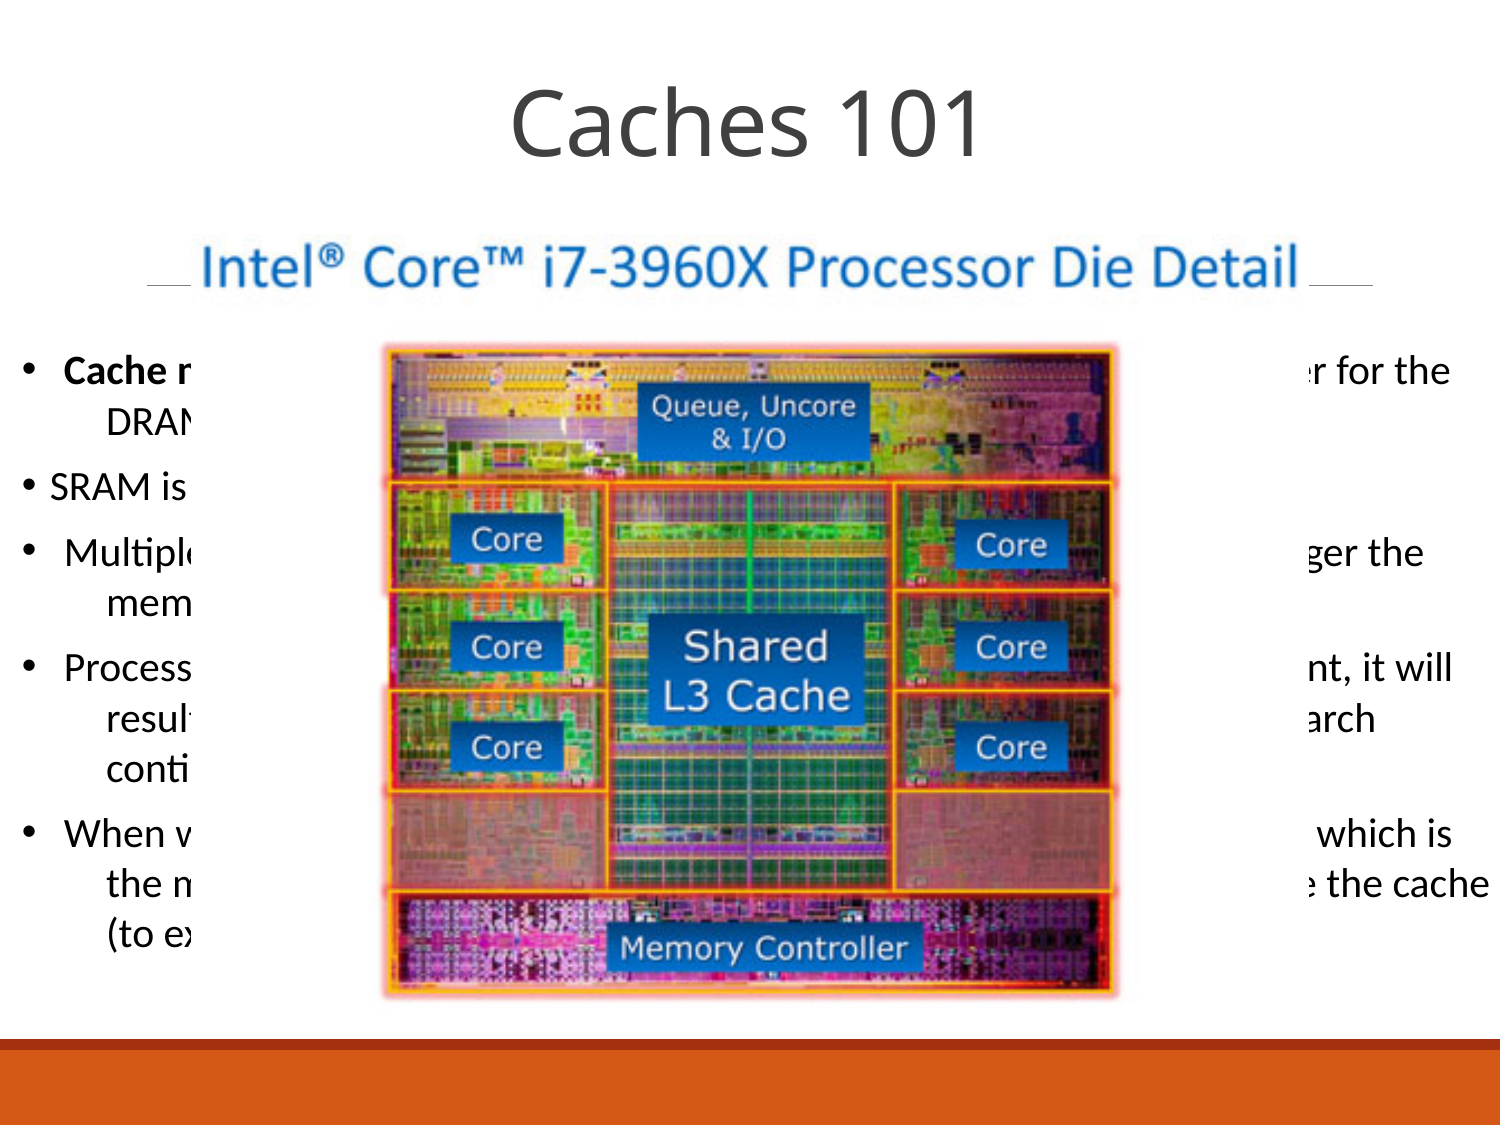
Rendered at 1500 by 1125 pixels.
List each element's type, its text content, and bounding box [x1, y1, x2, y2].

text_box Cache memory consists of a small, fast SRAM memory that acts as a buﬀer for the DRAM. SRAM is faster but less dense, and hence more expensive, than DRAM Multiple levels of cache: L1  L2  L3 (higher the number, slower and bigger the memory) Processor first request data to the L1 cache. If the requested data is present, it will result in a cache hit. Otherwise, it will result in a cache miss and the search continues in a (s)lower level in the hierarchy When we transfer data from slower mem to the cache, we transfer a line, which is the minimum amount of information that can be present (or not) inside the cache (to exploit spatial locality) [22, 261, 1492, 1088]
picture [191, 234, 1309, 1012]
text_box Caches 101 [75, 56, 1425, 197]
